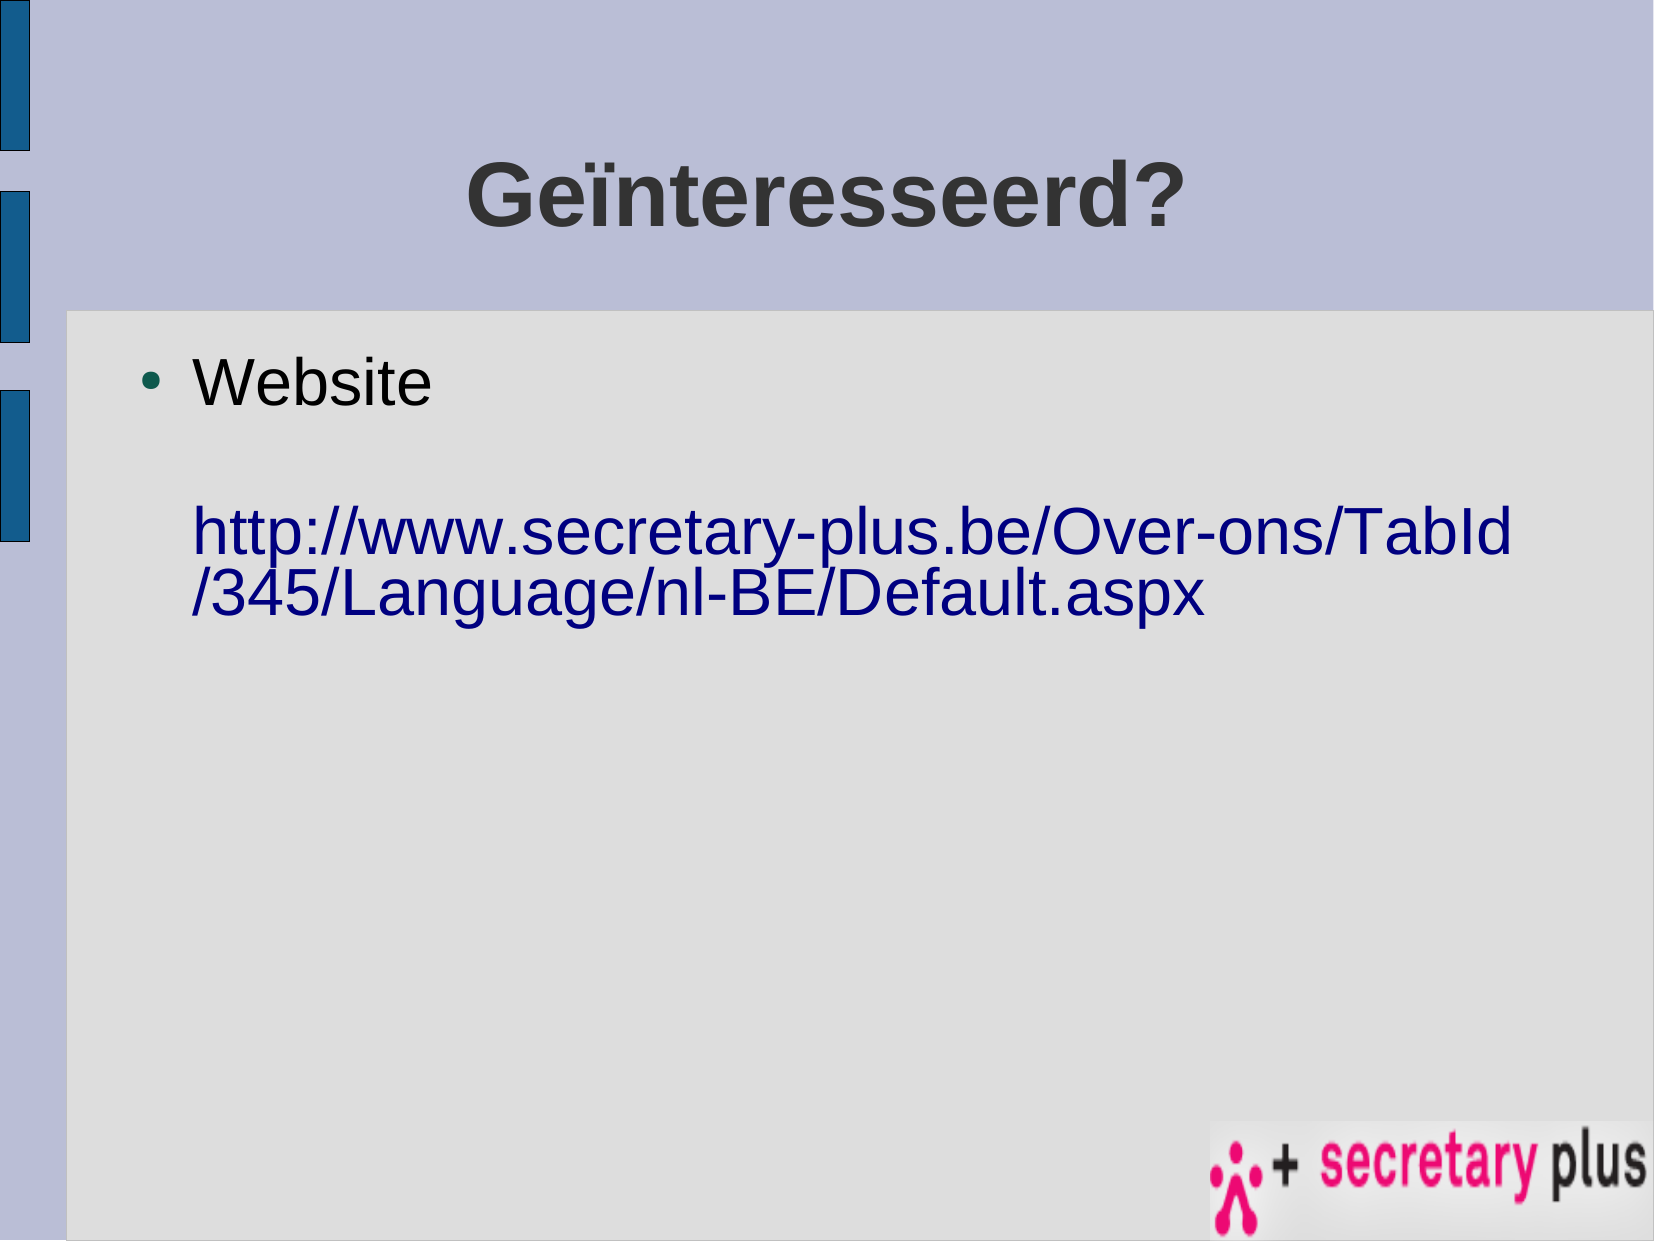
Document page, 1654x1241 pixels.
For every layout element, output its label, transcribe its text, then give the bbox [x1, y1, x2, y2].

title Geïnteresseerd? [121, 98, 1534, 291]
picture [1210, 1121, 1654, 1241]
list Website http://www.secretary-plus.be/Over-ons/TabId/345/Language/nl-BE/Default.aspx [121, 344, 1534, 1112]
